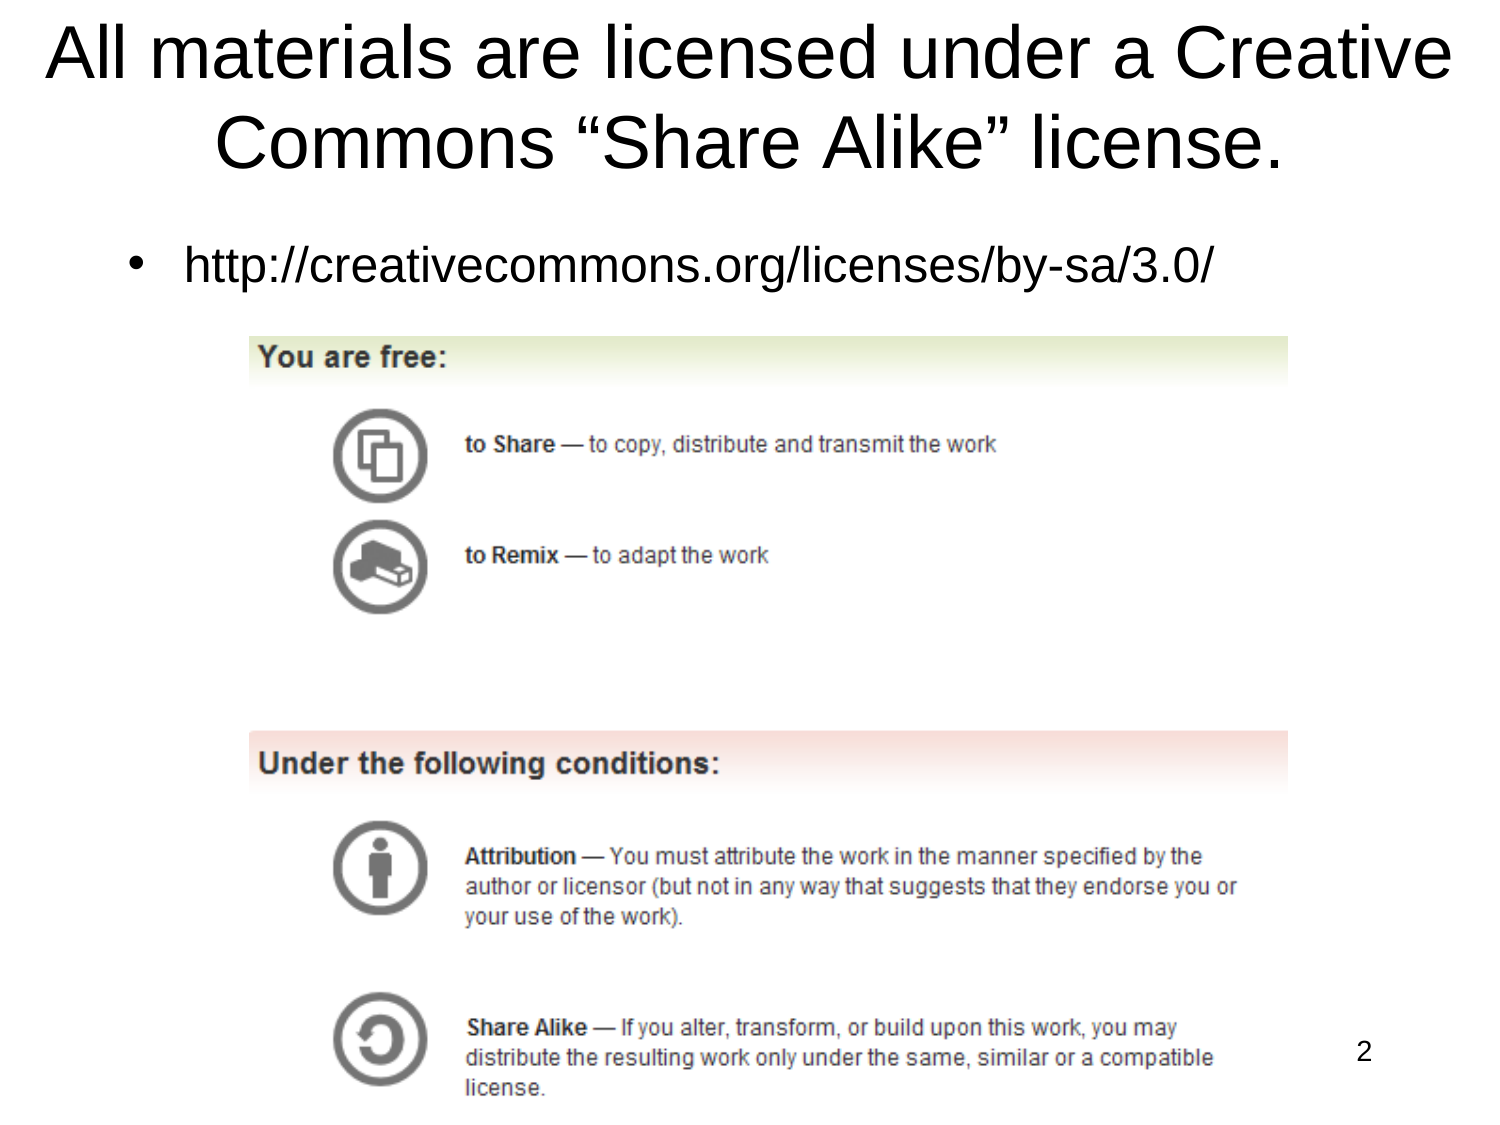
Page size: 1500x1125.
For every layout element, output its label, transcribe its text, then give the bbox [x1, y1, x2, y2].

list http://creativecommons.org/licenses/by-sa/3.0/ [112, 224, 1388, 901]
title All materials are licensed under a Creative Commons “Share Alike” license. [0, 0, 1500, 192]
text_box <number> [1288, 1025, 1388, 1101]
picture [249, 336, 1288, 1113]
